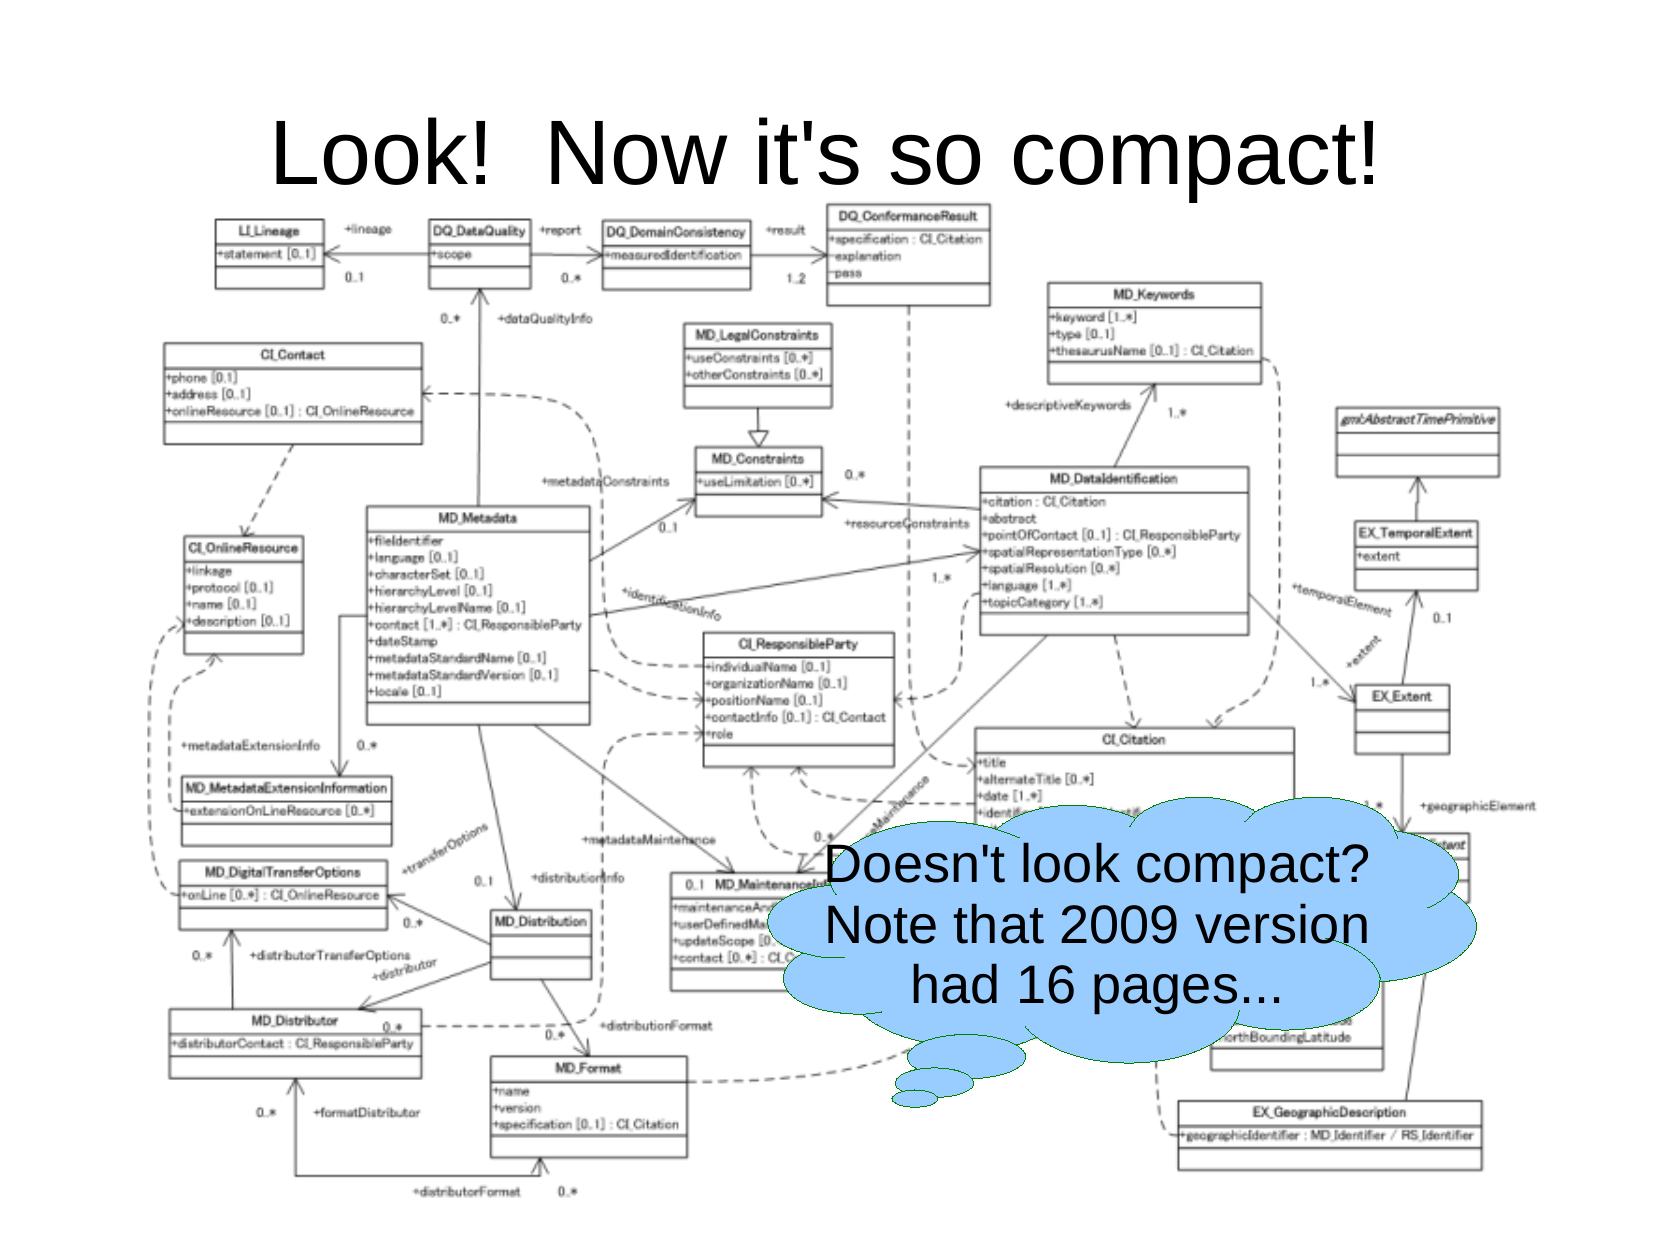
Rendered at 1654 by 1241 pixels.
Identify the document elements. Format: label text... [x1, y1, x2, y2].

text_box Doesn't look compact? Note that 2009 version had 16 pages... [767, 797, 1477, 1108]
title Look! Now it's so compact! [82, 49, 1571, 257]
picture [118, 257, 1565, 1211]
